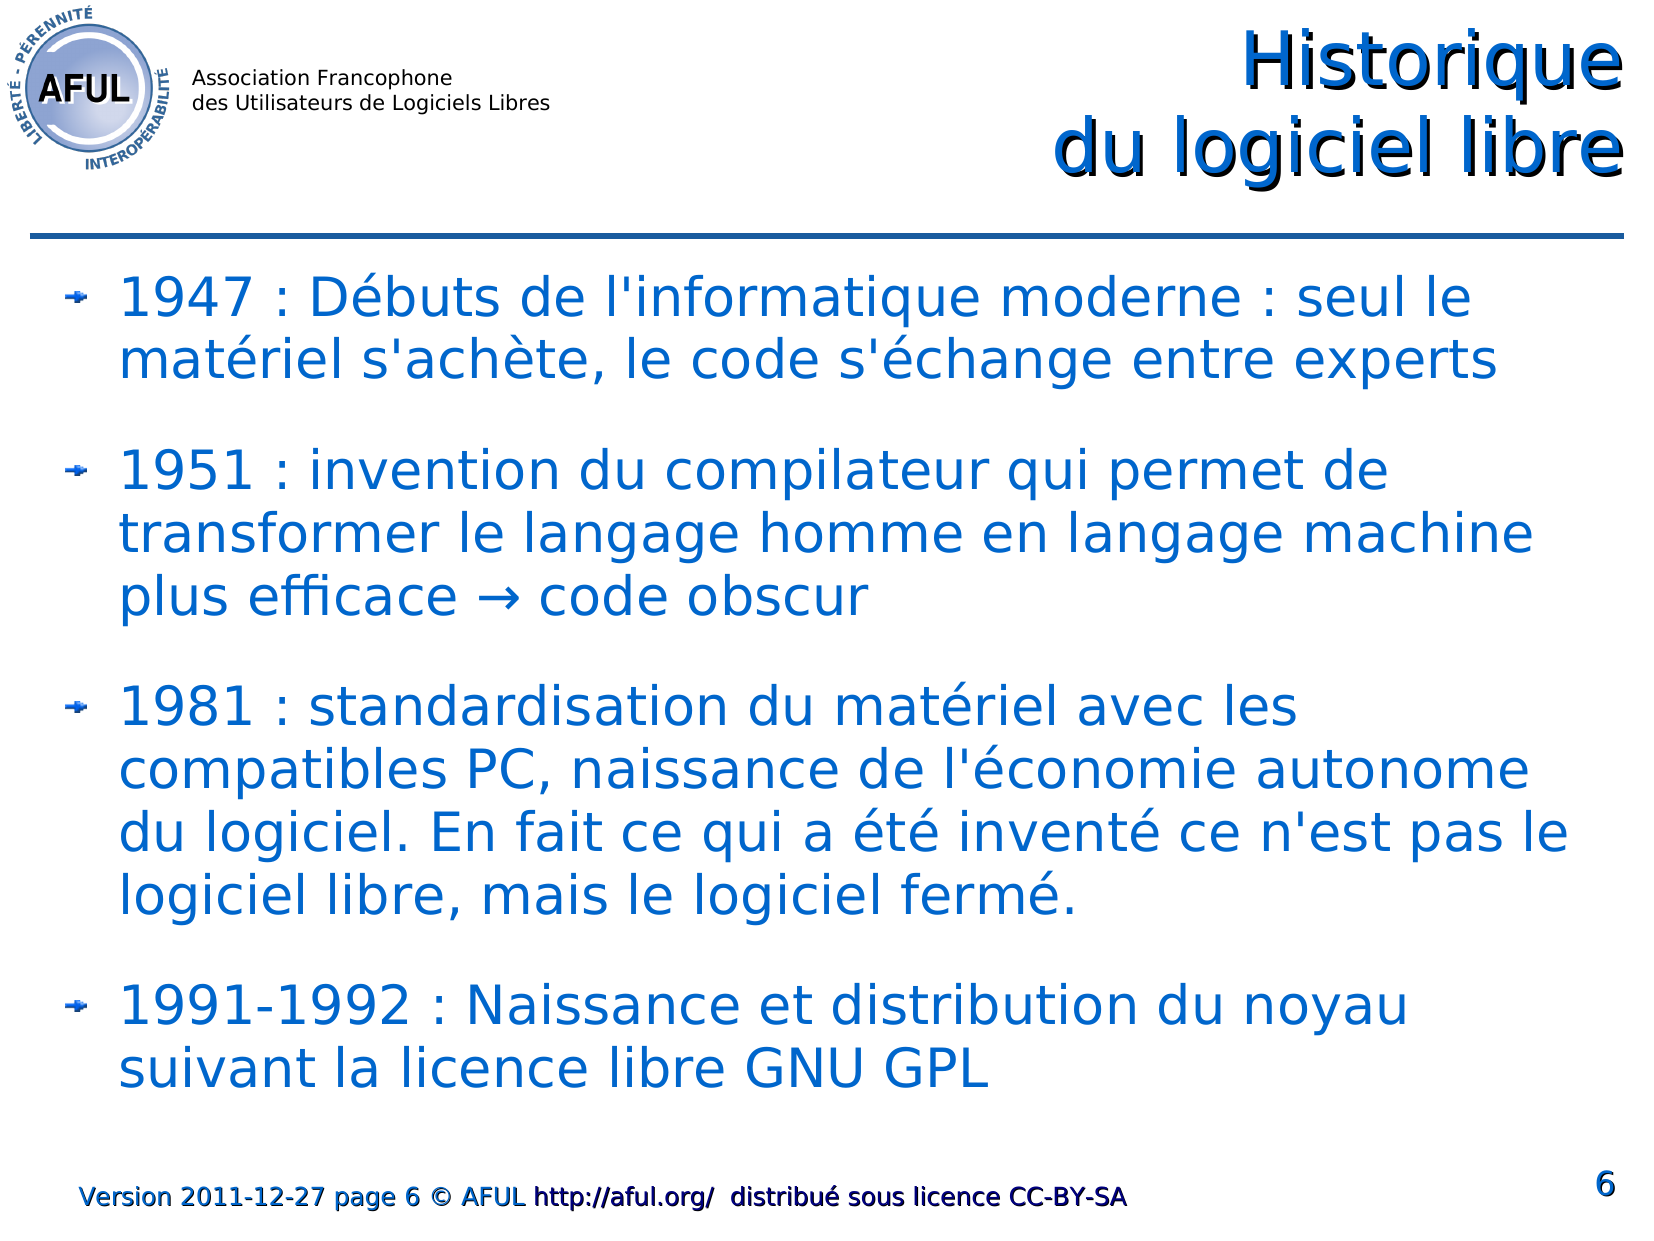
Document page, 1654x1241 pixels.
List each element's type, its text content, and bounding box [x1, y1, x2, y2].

title Historique du logiciel libre [501, 0, 1625, 207]
list 1947 : Débuts de l'informatique moderne : seul le matériel s'achète, le code s'échange entre experts 1951 : invention du compilateur qui permet de transformer le langage homme en langage machine plus efficace → code obscur 1981 : standardisation du matériel avec les compatibles PC, naissance de l'économie autonome du logiciel. En fait ce qui a été inventé ce n'est pas le logiciel libre, mais le logiciel fermé. 1991-1992 : Naissance et distribution du noyau suivant la licence libre GNU GPL [47, 265, 1595, 1211]
picture [0, 0, 178, 178]
